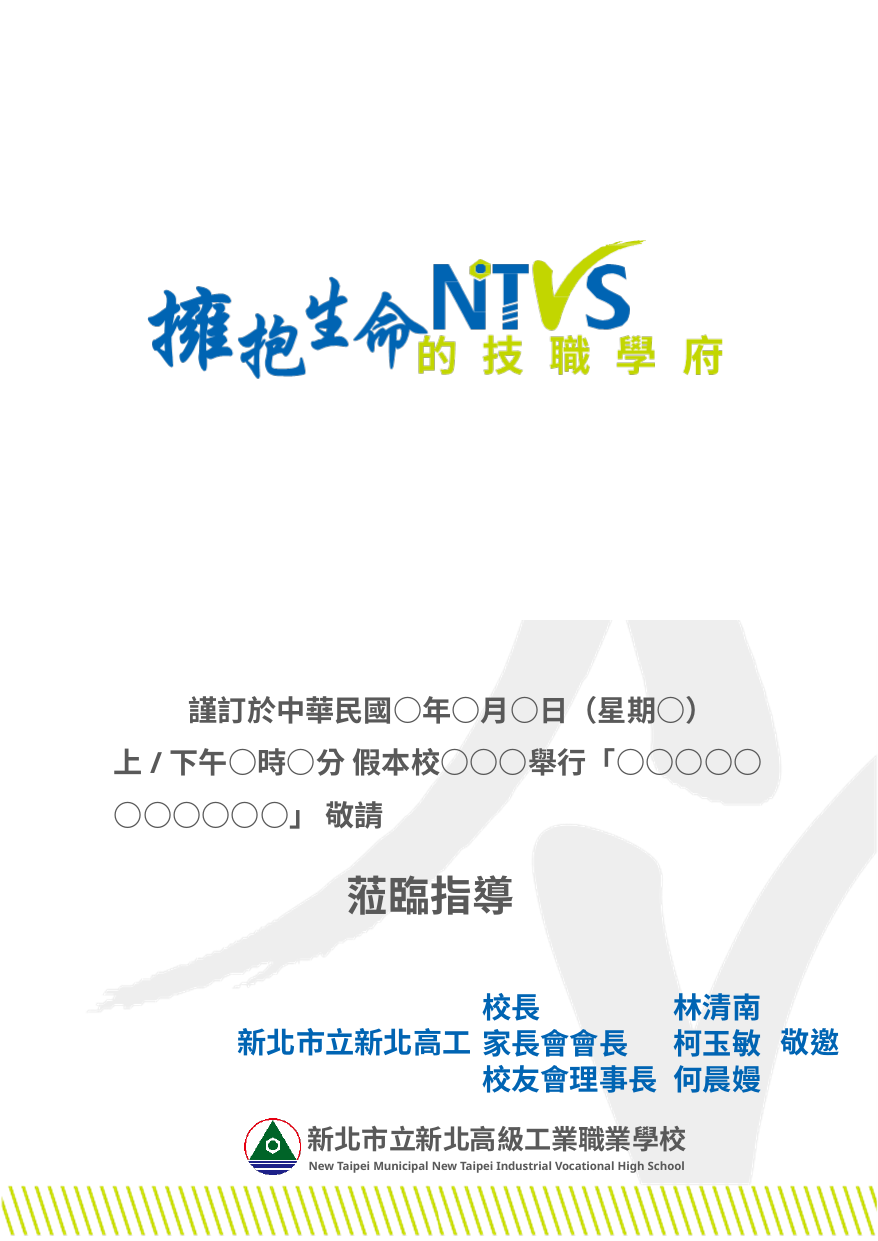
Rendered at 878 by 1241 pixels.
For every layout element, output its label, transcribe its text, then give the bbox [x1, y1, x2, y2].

picture [129, 231, 749, 389]
text_box 謹訂於中華民國○年○月○日（星期○） 上/下午○時○分 假本校○○○舉行「○○○○○○○○○○○」 敬請 蒞臨指導 [99, 667, 778, 927]
text_box 新北市立新北高工 敬邀 [223, 1035, 467, 1067]
text_box 林清南 柯玉敏 何晨嫚 [658, 982, 777, 1104]
text_box 校長 家長會會長 校友會理事長 [467, 982, 658, 1104]
text_box 新北市立新北高級工業職業學校 New Taipei Municipal New Taipei Industrial Vocational High School [293, 1130, 703, 1180]
picture [0, 620, 878, 1236]
text_box [203, 1093, 295, 1168]
text_box 新北市立新北高工 敬邀 [777, 1035, 878, 1067]
